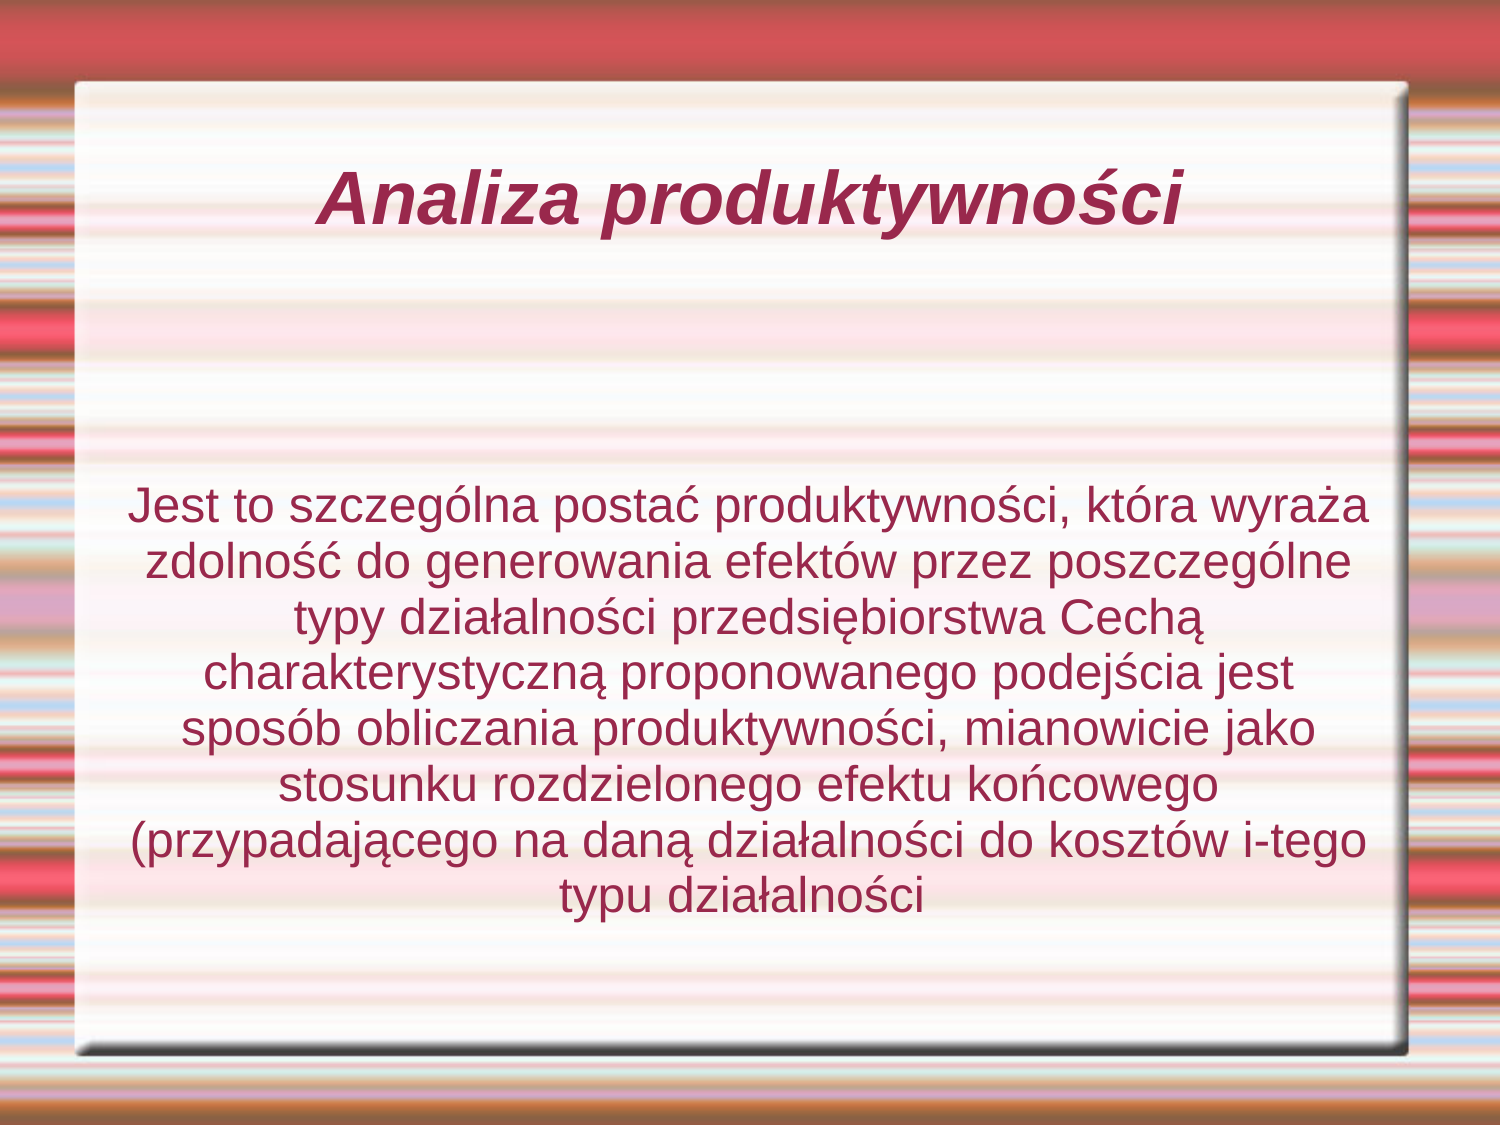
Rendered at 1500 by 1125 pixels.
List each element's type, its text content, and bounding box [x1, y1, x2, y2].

title Analiza produktywności [110, 104, 1392, 292]
subtitle Jest to szczególna postać produktywności, która wyraża zdolność do generowania efektów przez poszczególne typy działalności przedsiębiorstwa Cechą charakterystyczną proponowanego podejścia jest sposób obliczania produktywności, mianowicie jako stosunku rozdzielonego efektu końcowego (przypadającego na daną działalności do kosztów i-tego typu działalności [122, 318, 1376, 1027]
picture [0, 0, 1500, 1125]
